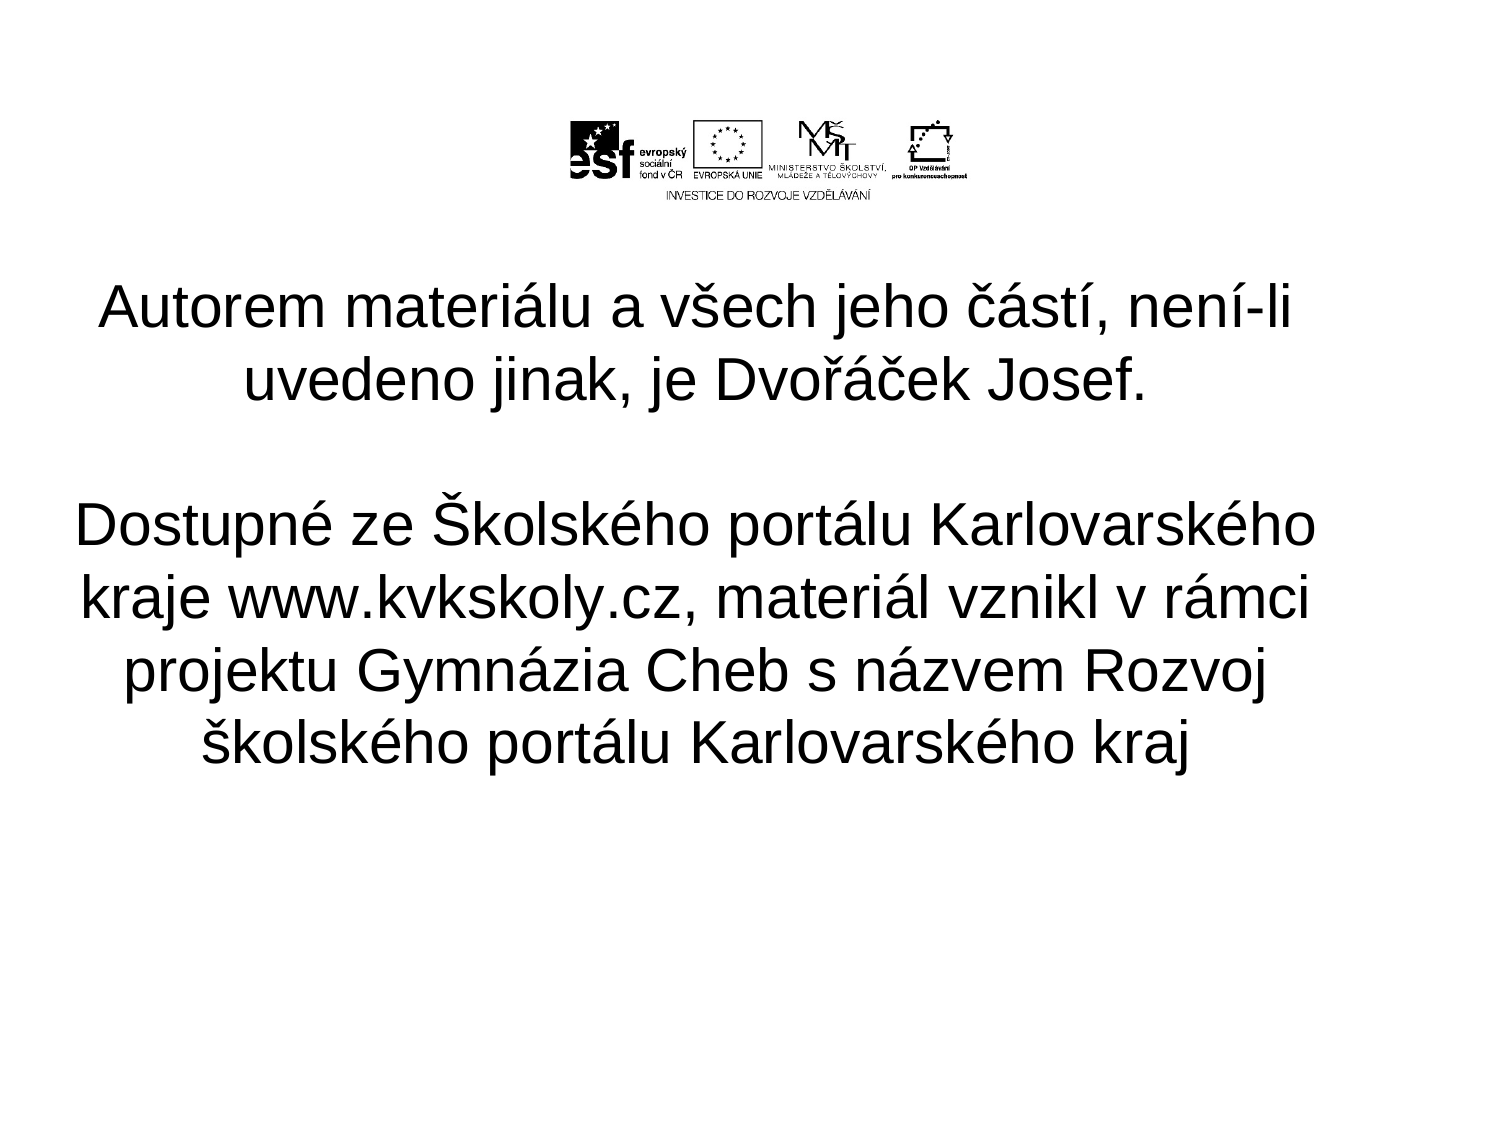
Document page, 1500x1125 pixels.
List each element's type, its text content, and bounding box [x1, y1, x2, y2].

text_box Autorem materiálu a všech jeho částí, není-li uvedeno jinak, je Dvořáček Josef. Dostupné ze Školského portálu Karlovarského kraje www.kvkskoly.cz, materiál vznikl v rámci projektu Gymnázia Cheb s názvem Rozvoj školského portálu Karlovarského kraj [74, 263, 1425, 1006]
picture [549, 102, 994, 214]
